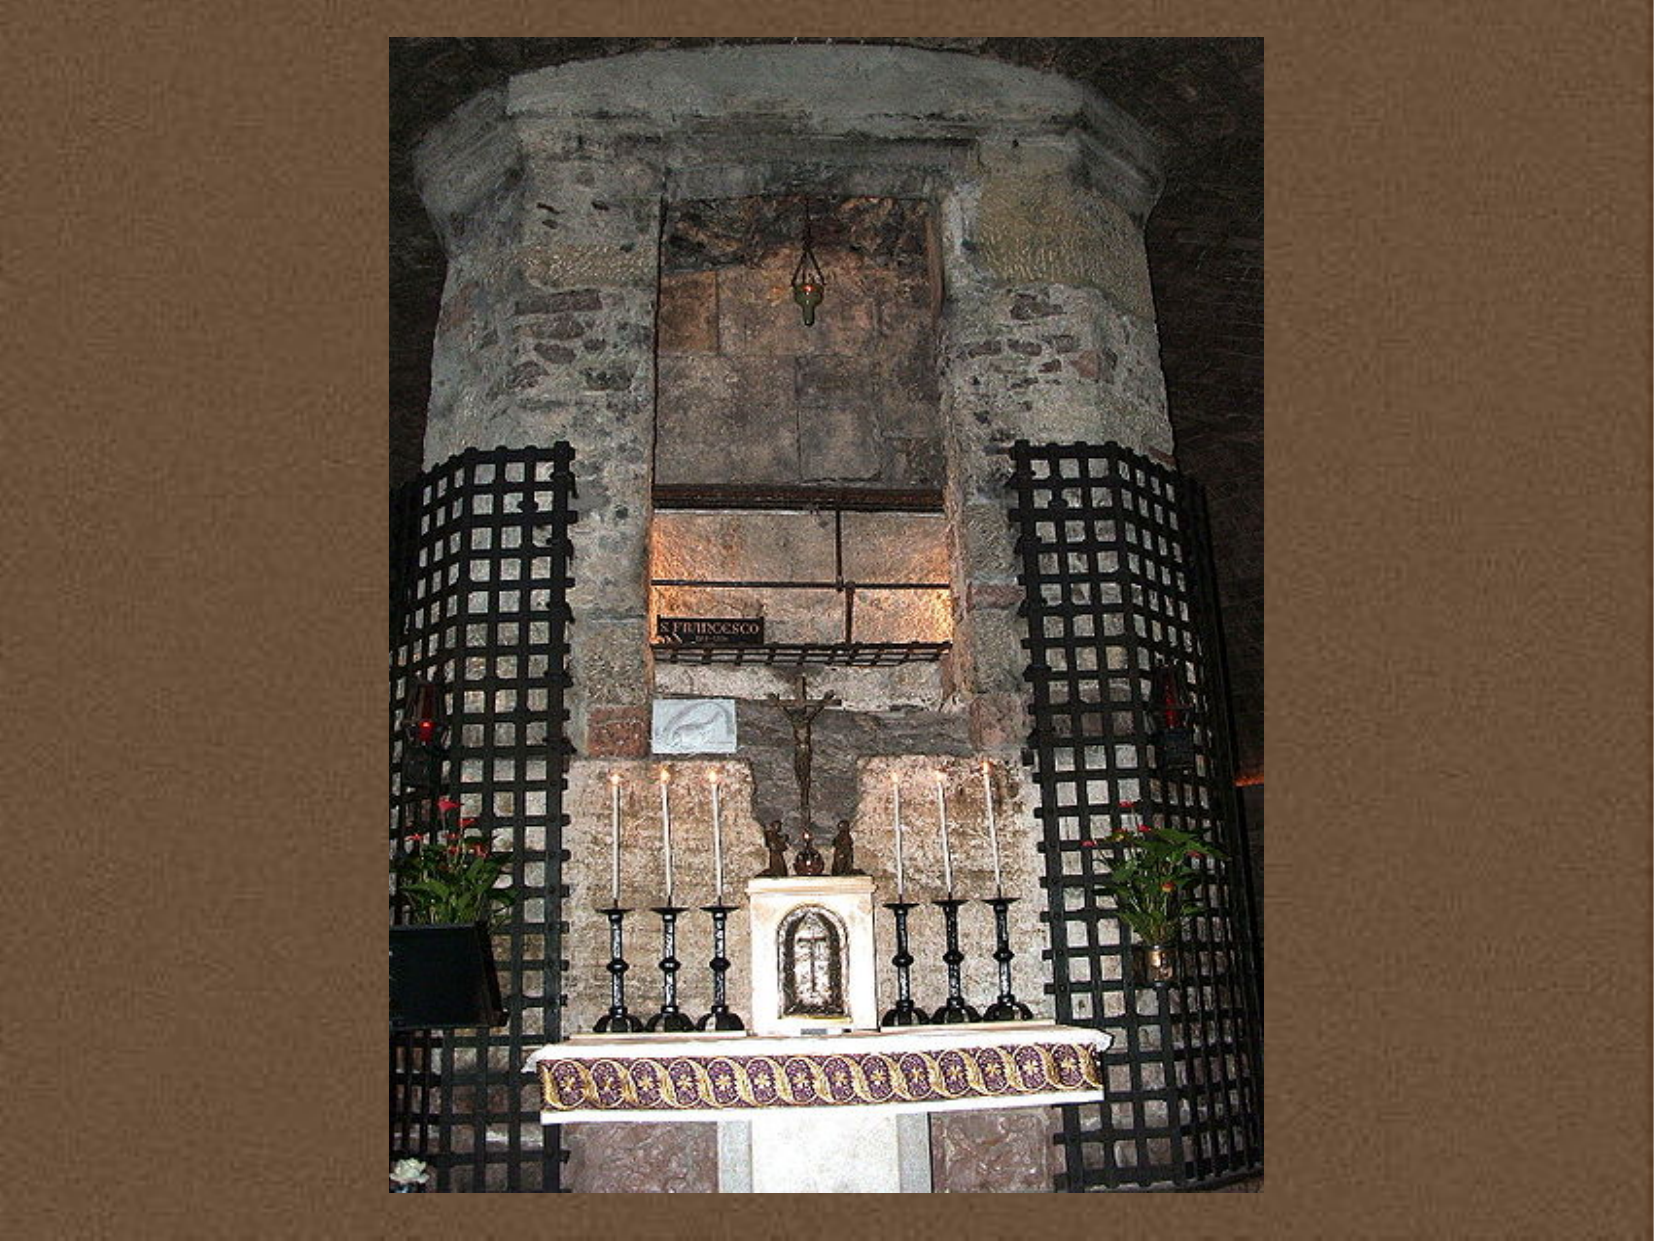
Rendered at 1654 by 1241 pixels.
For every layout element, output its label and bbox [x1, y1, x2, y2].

picture [389, 37, 1264, 1193]
